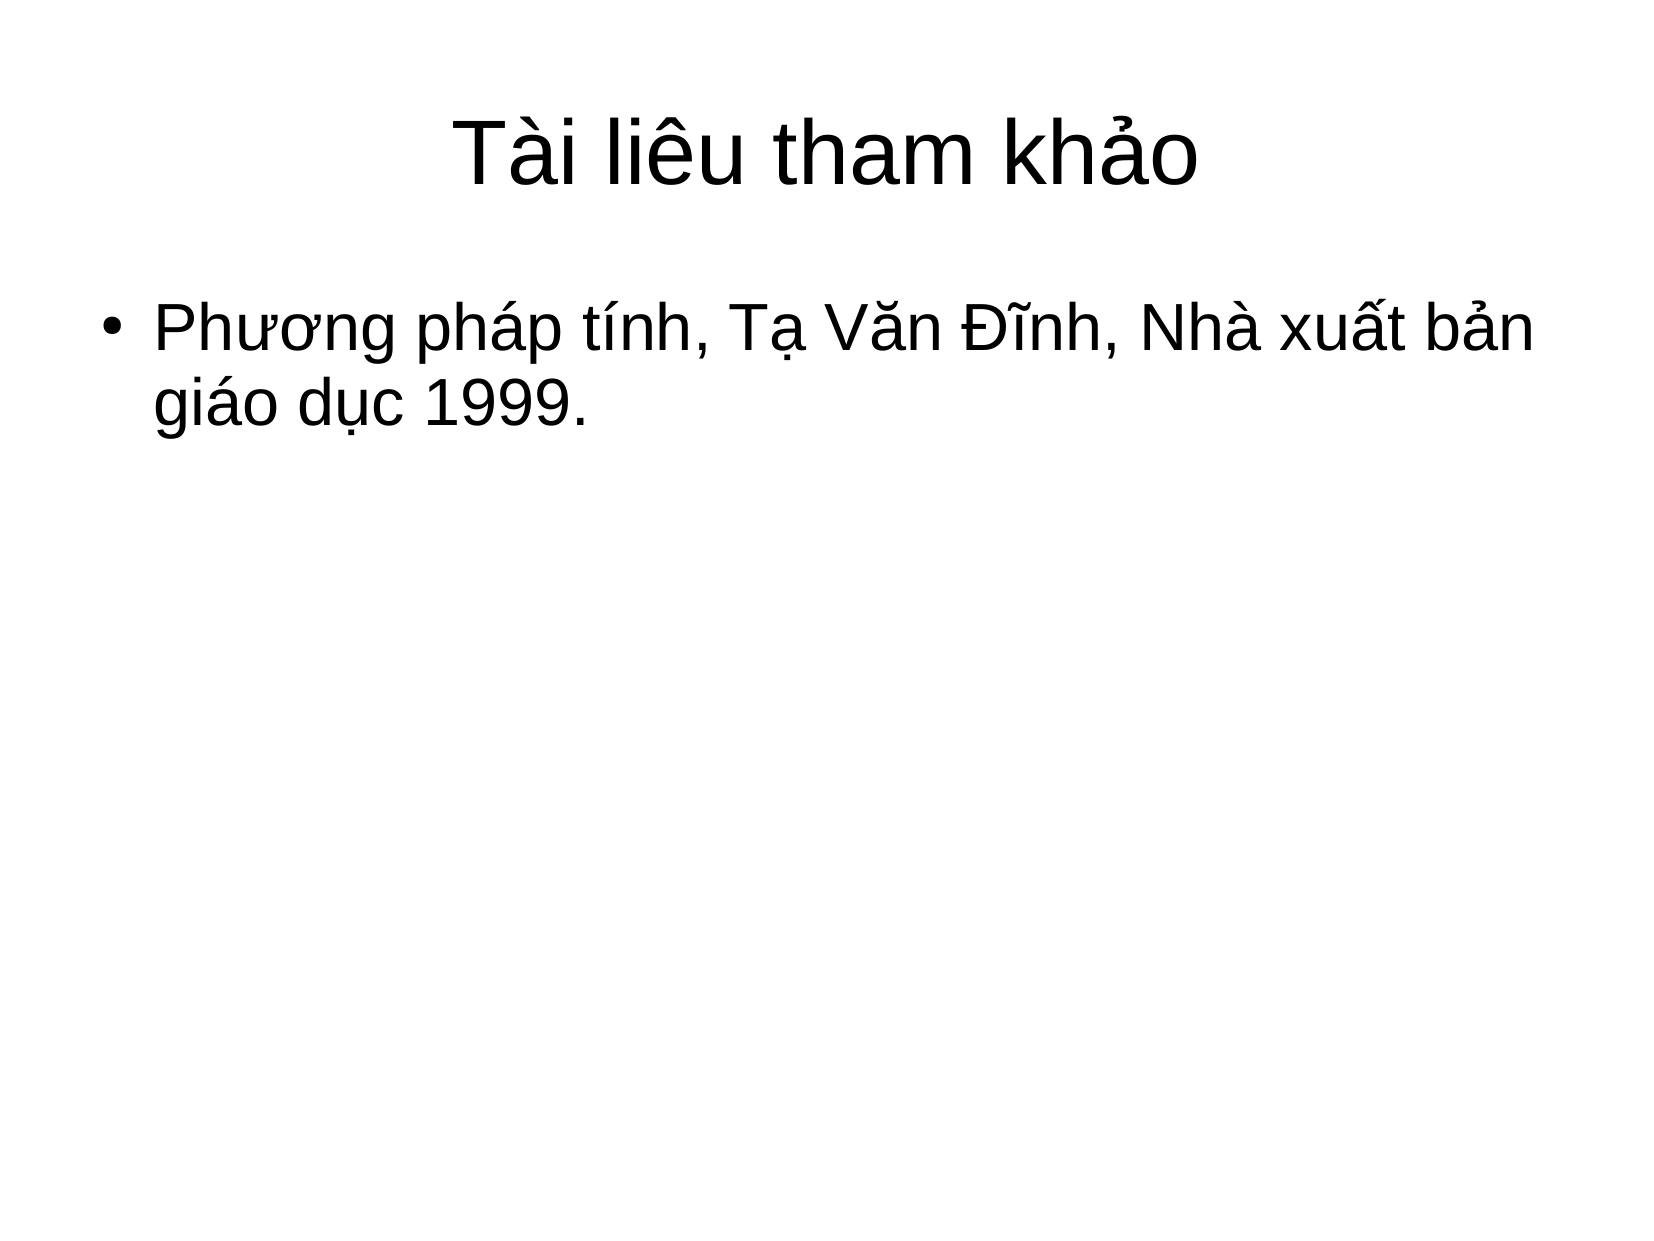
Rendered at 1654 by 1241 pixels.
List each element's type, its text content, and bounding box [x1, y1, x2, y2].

list Phương pháp tính, Tạ Văn Đĩnh, Nhà xuất bản giáo dục 1999. [82, 290, 1571, 1109]
title Tài liêu tham khảo [82, 56, 1571, 250]
